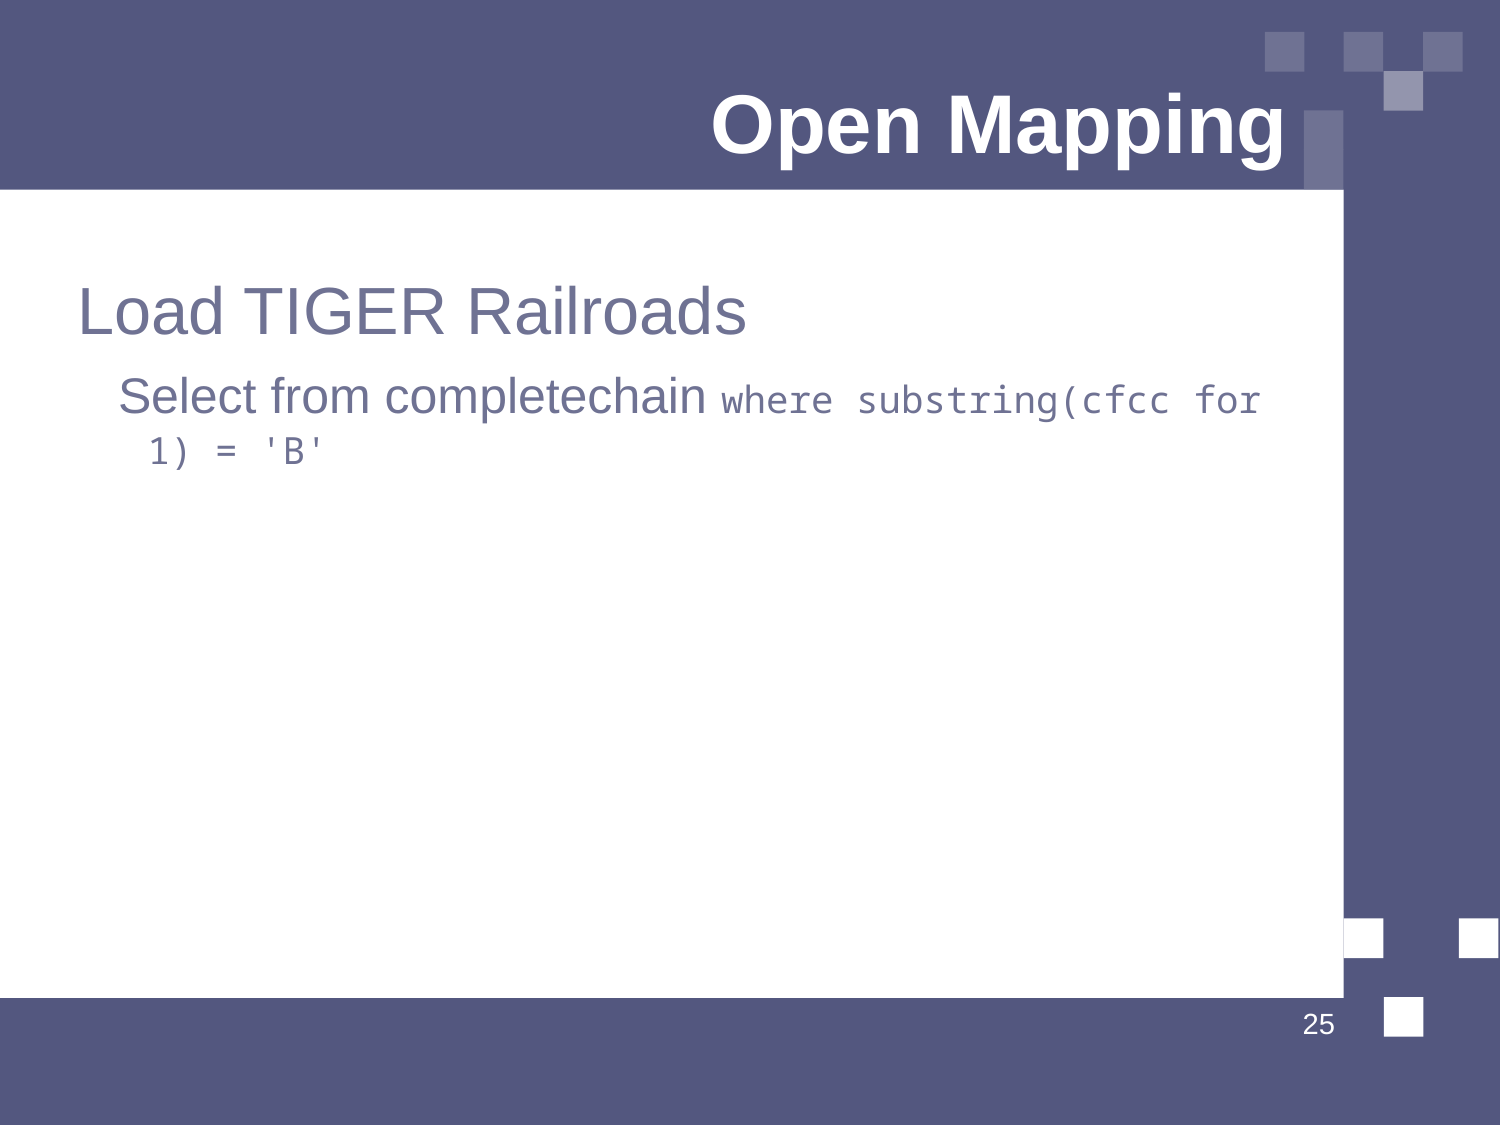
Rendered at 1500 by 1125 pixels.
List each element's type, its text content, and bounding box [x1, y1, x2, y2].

title Open Mapping [58, 74, 1288, 176]
list Load TIGER Railroads Select from completechain where substring(cfcc for 1) = 'B' [59, 236, 1289, 931]
